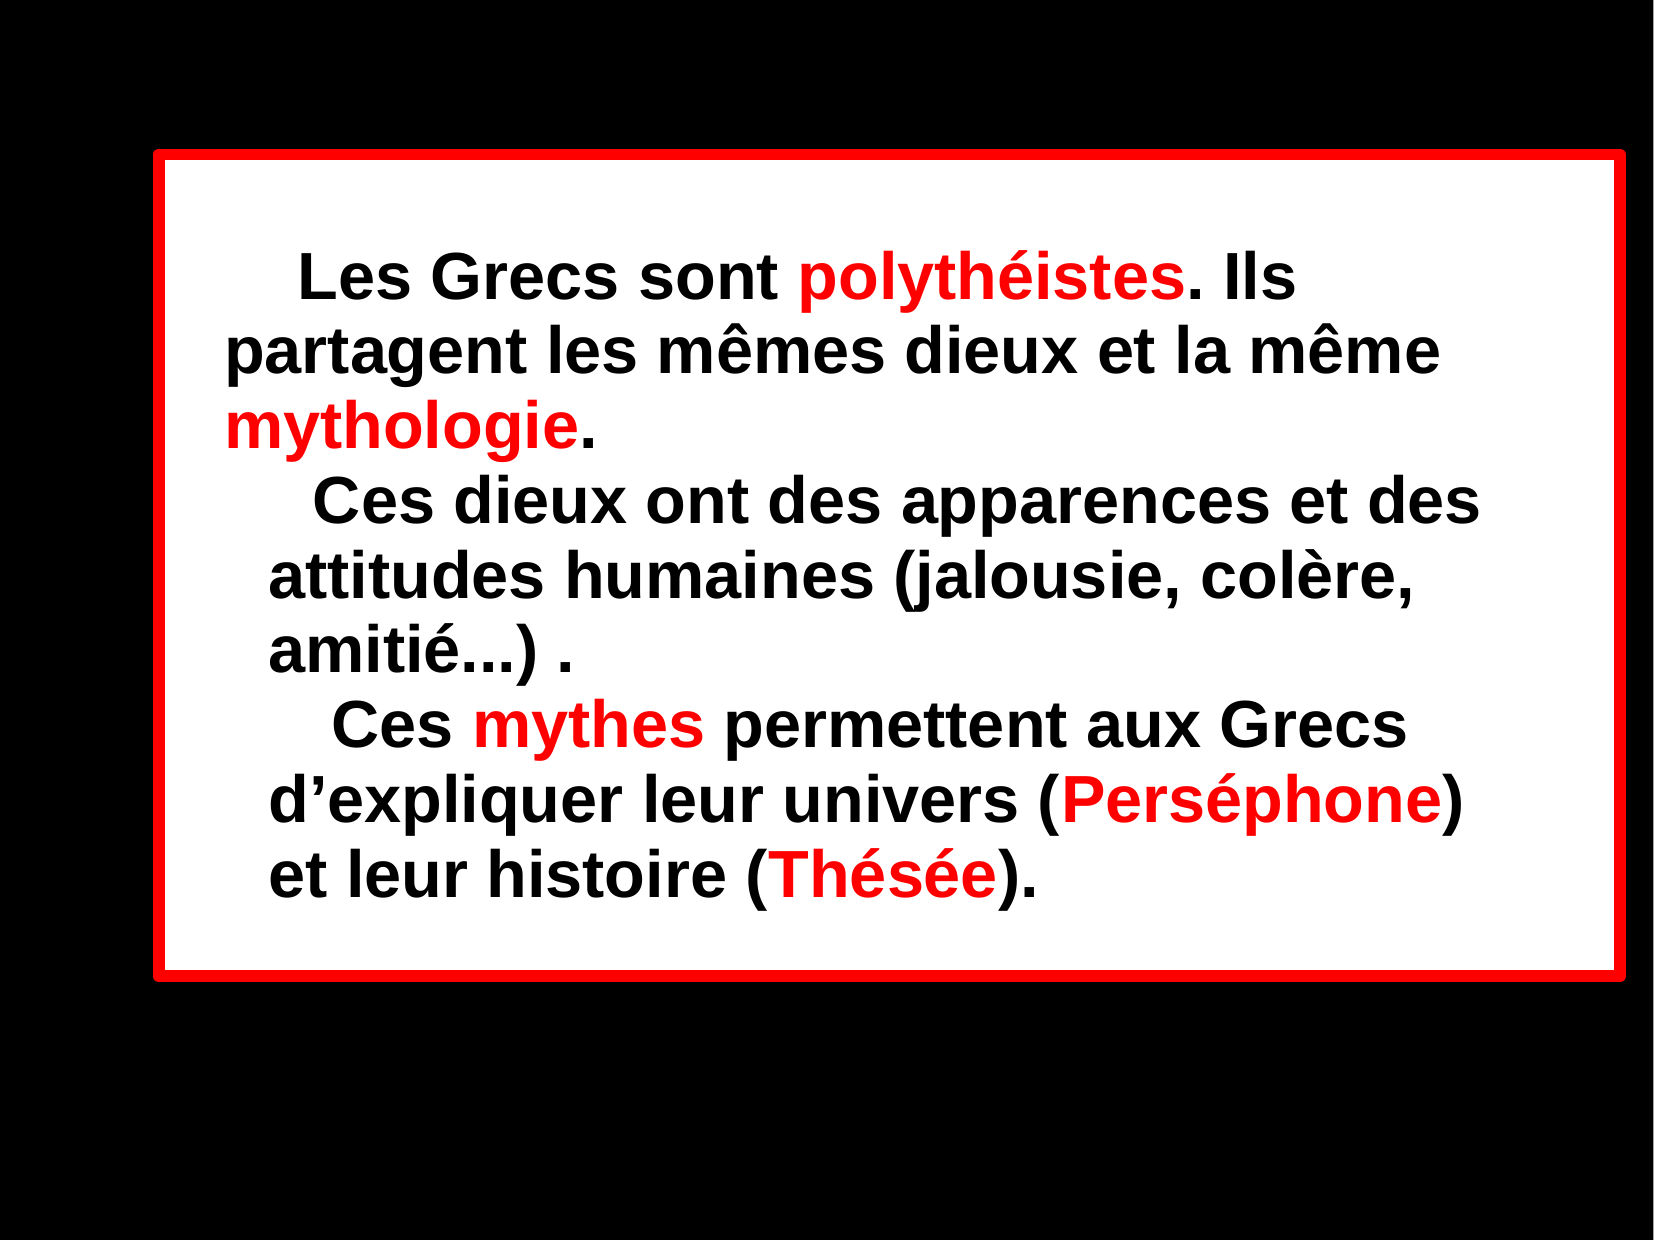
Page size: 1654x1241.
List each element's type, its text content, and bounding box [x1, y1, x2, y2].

text_box Les Grecs sont polythéistes. Ils partagent les mêmes dieux et la même mythologie. Ces dieux ont des apparences et des attitudes humaines (jalousie, colère, amitié...) . Ces mythes permettent aux Grecs d’expliquer leur univers (Perséphone) et leur histoire (Thésée). [209, 231, 1504, 1141]
text_box [158, 154, 1620, 977]
